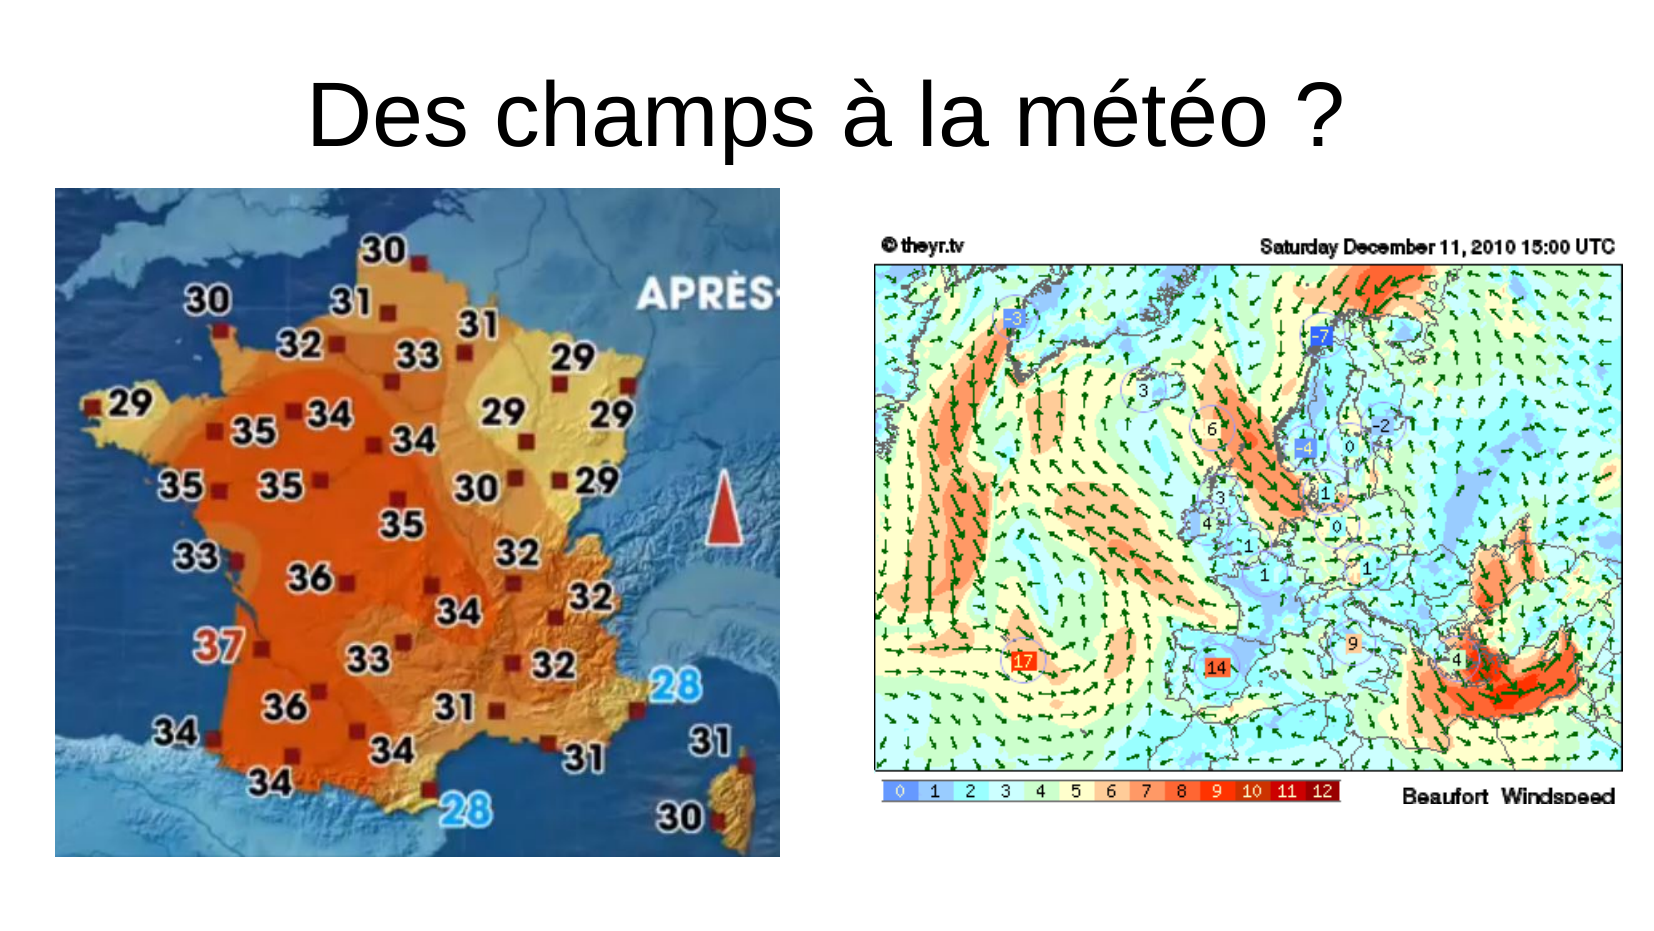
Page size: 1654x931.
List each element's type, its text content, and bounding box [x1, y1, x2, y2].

picture [874, 229, 1623, 804]
picture [55, 188, 780, 857]
title Des champs à la météo ? [82, 37, 1571, 193]
